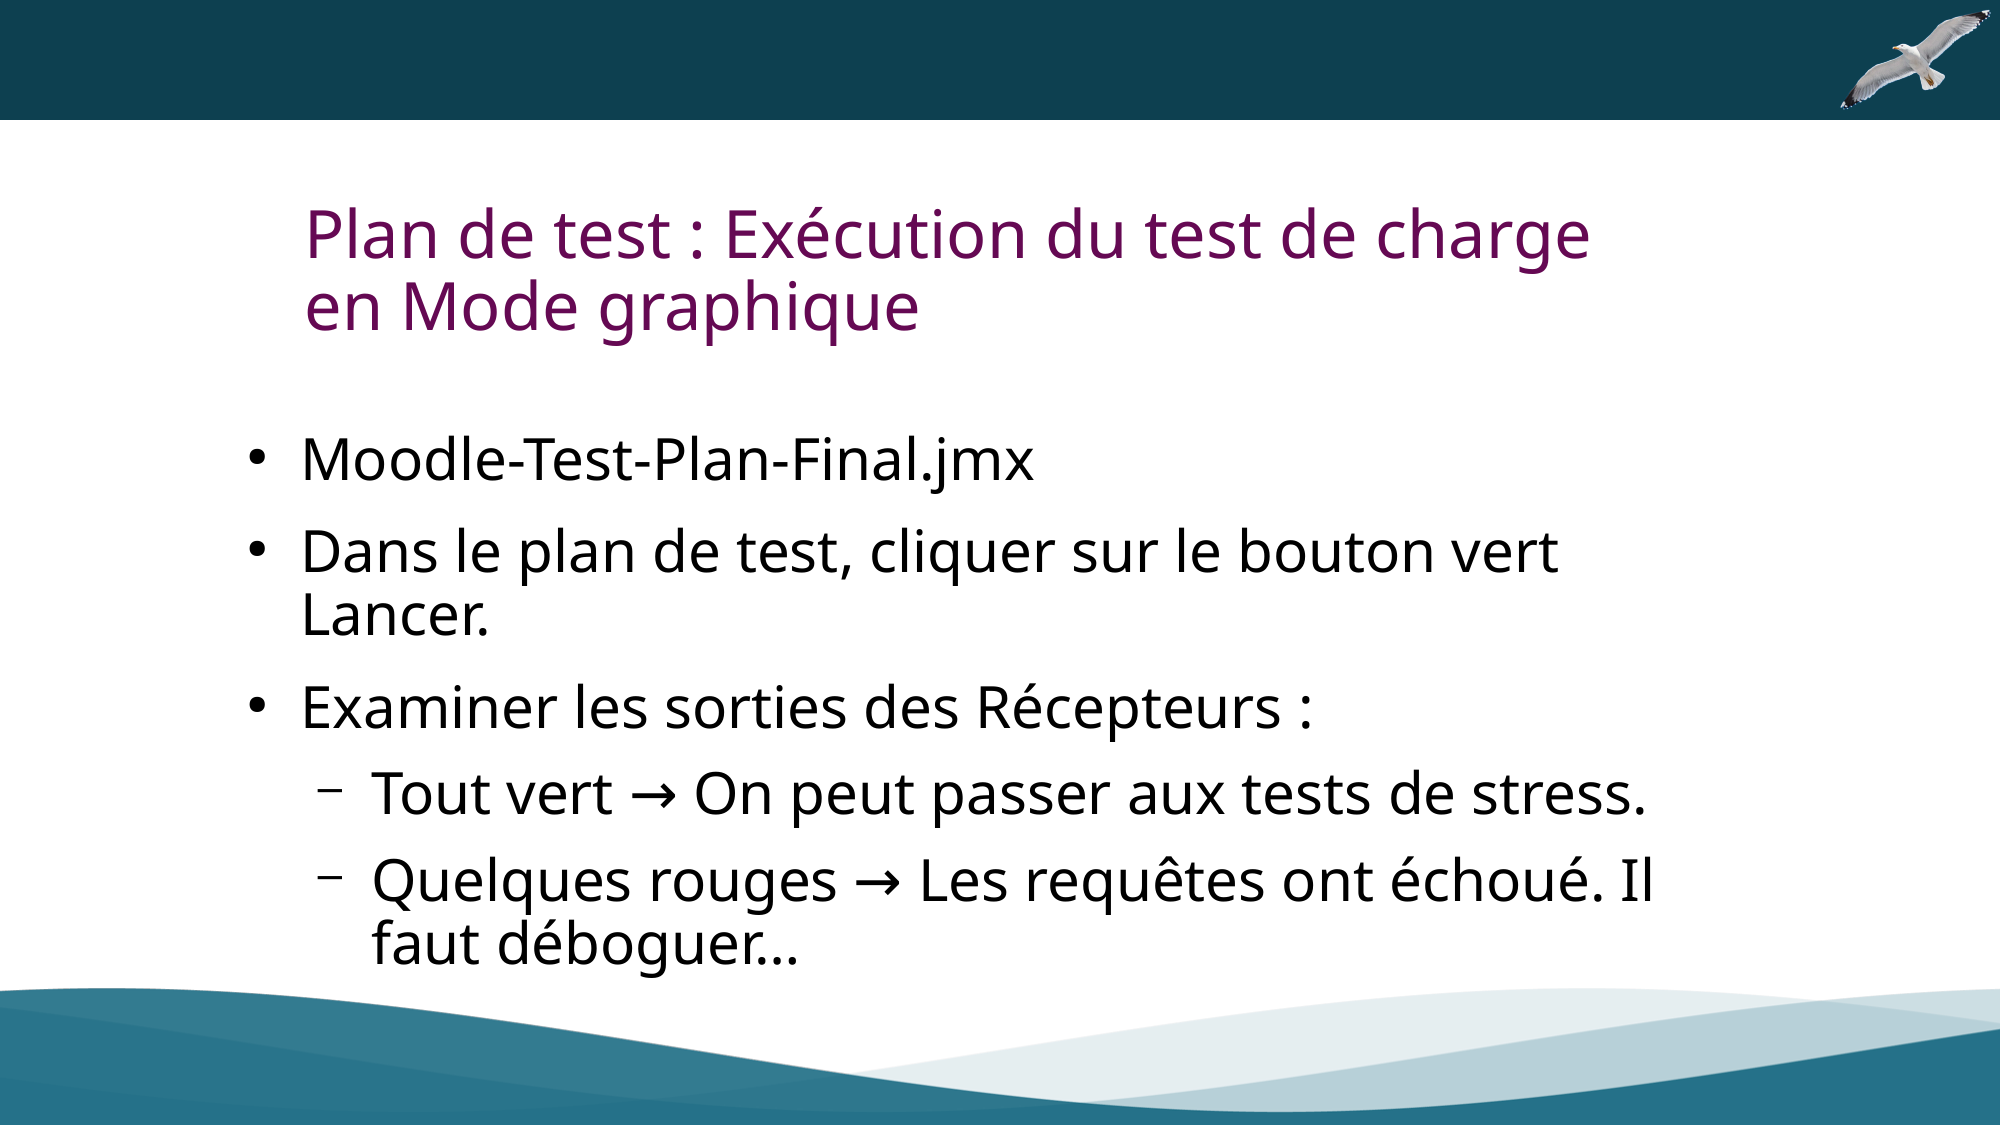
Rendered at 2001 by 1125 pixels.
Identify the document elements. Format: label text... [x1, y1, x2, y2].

picture [1820, 0, 2000, 120]
picture [0, 974, 2000, 1125]
list Moodle-Test-Plan-Final.jmx Dans le plan de test, cliquer sur le bouton vert Lancer. Examiner les sorties des Récepteurs : Tout vert → On peut passer aux tests de stress. Quelques rouges → Les requêtes ont échoué. Il faut déboguer… [214, 422, 1713, 810]
list Plan de test : Exécution du test de charge en Mode graphique [218, 193, 1689, 325]
